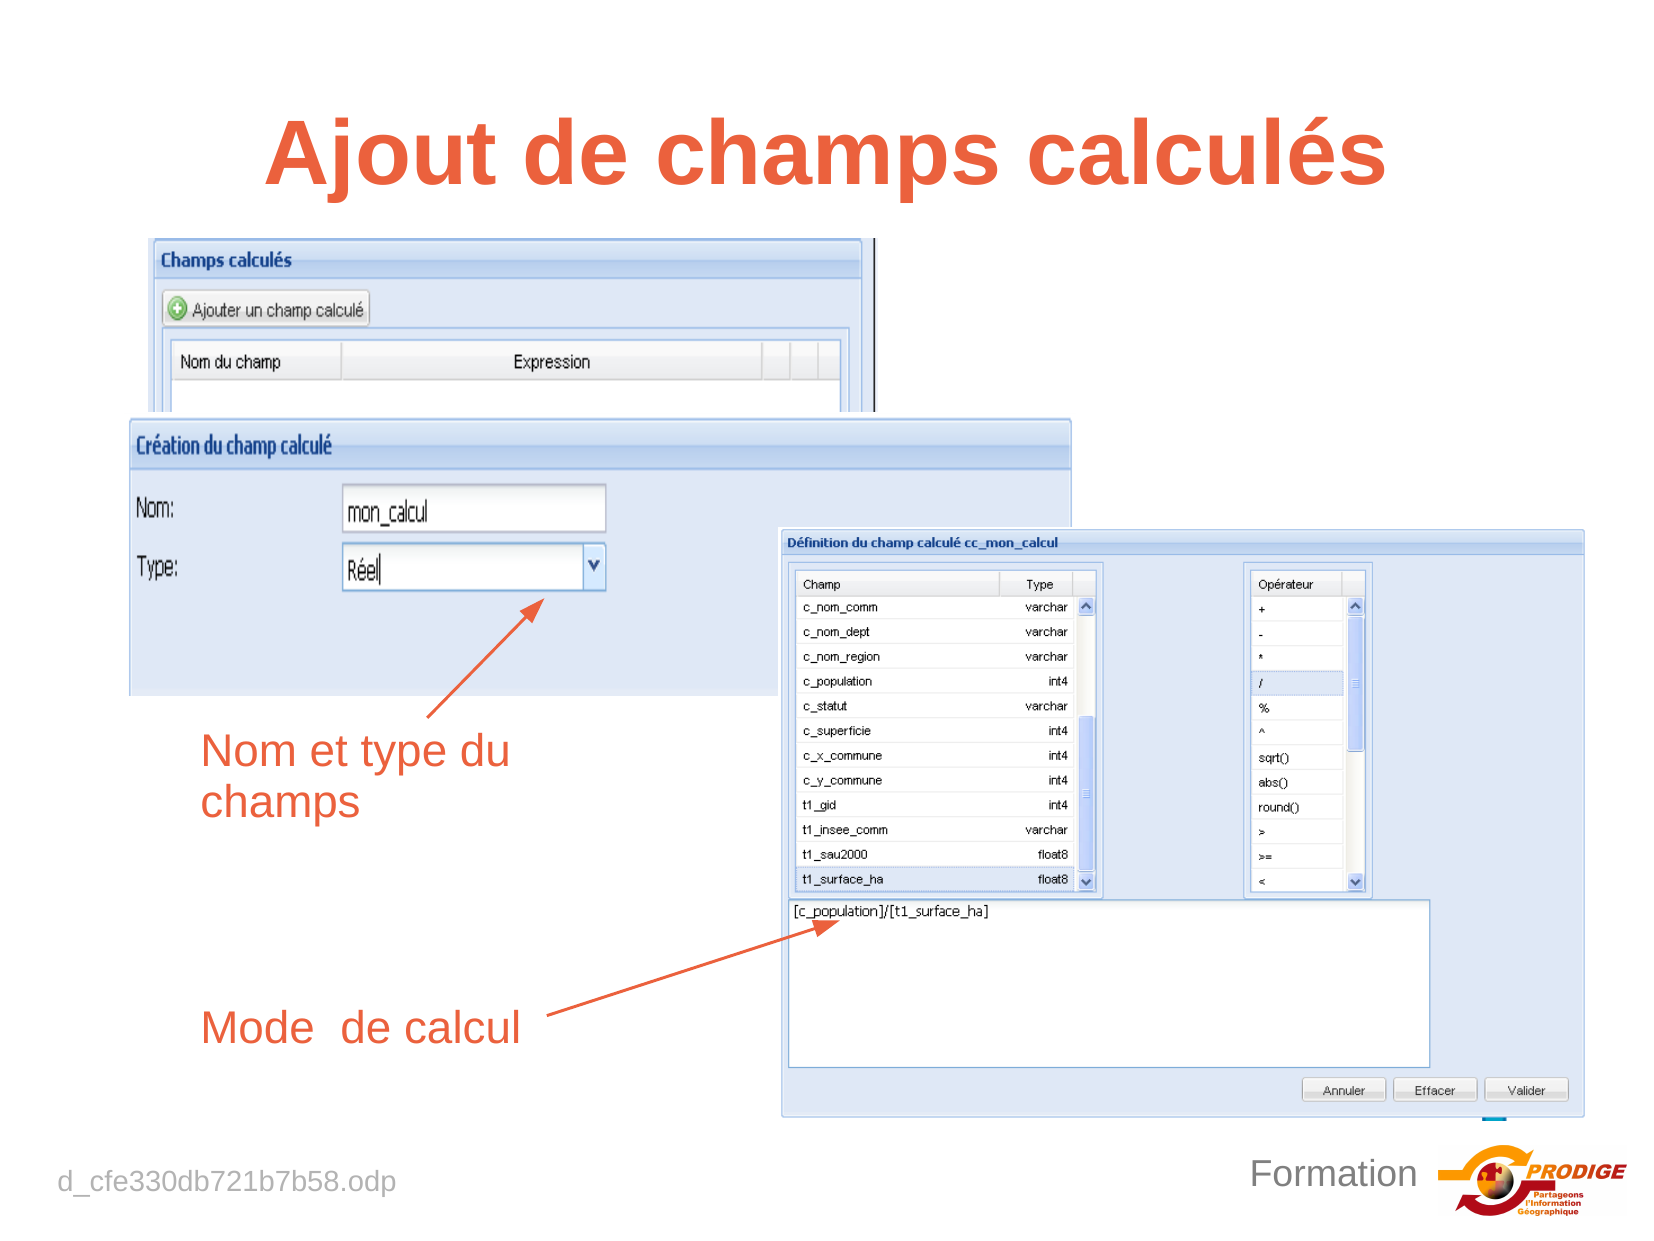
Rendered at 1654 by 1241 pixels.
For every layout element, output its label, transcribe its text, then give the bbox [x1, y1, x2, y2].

picture [1438, 1145, 1627, 1216]
text_box Mode de calcul [185, 995, 601, 1061]
title Ajout de champs calculés [82, 56, 1571, 250]
text_box Nom et type du champs [185, 717, 601, 835]
picture [124, 238, 1587, 1121]
